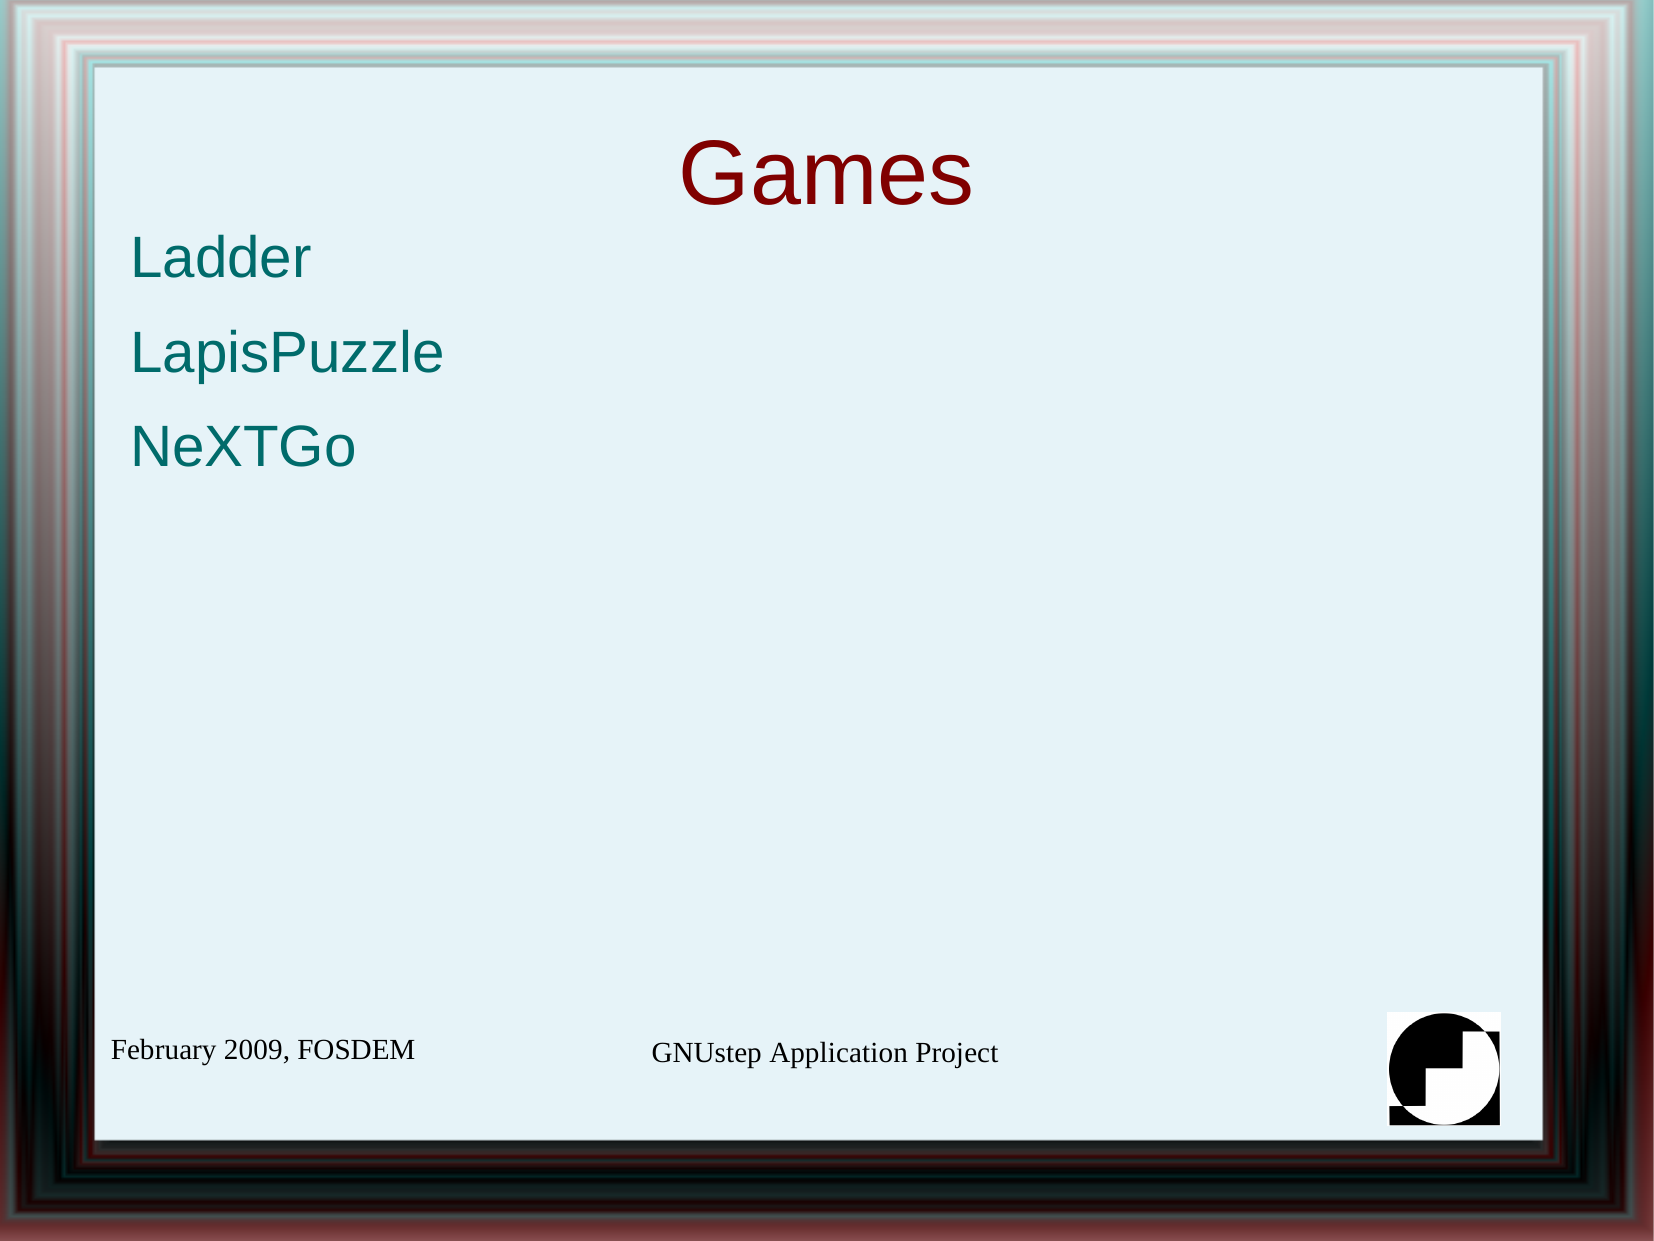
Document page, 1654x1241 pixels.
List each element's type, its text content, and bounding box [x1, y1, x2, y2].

picture [0, 0, 1654, 1241]
list Ladder LapisPuzzle NeXTGo [112, 225, 1501, 1013]
title Games [118, 88, 1536, 257]
